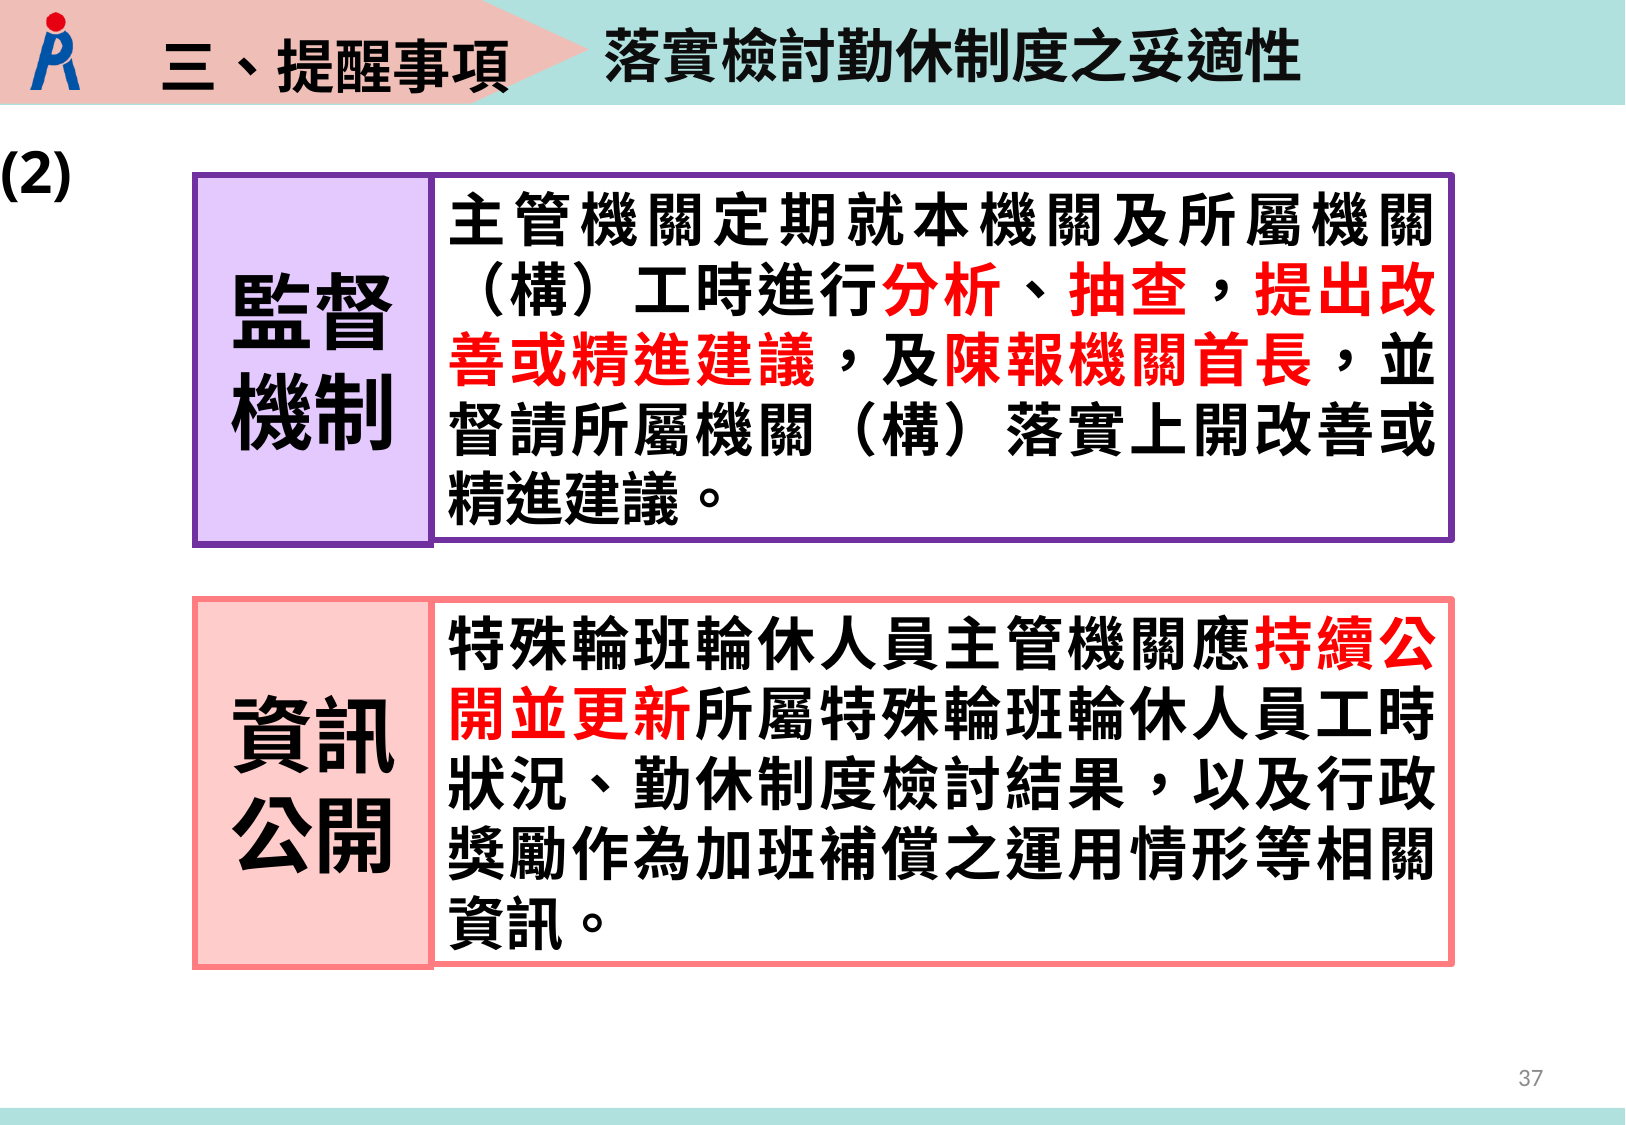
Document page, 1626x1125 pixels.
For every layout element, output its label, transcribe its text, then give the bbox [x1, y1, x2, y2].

text_box [0, 0, 1625, 105]
text_box 主管機關定期就本機關及所屬機關（構）工時進行分析、抽查，提出改善或精進建議，及陳報機關首長，並督請所屬機關（構）落實上開改善或精進建議。 [432, 175, 1452, 540]
picture [30, 12, 80, 90]
text_box 特殊輪班輪休人員主管機關應持續公開並更新所屬特殊輪班輪休人員工時狀況、勤休制度檢討結果，以及行政獎勵作為加班補償之運用情形等相關資訊。 [432, 599, 1452, 965]
text_box 資訊公開 [195, 599, 432, 967]
text_box 落實檢討勤休制度之妥適性 [588, 11, 1339, 97]
text_box 監督機制 [195, 175, 432, 545]
slide_number <編號> [1193, 1046, 1559, 1106]
text_box [0, 1107, 1625, 1125]
text_box 三、提醒事項(2) [0, 0, 588, 104]
